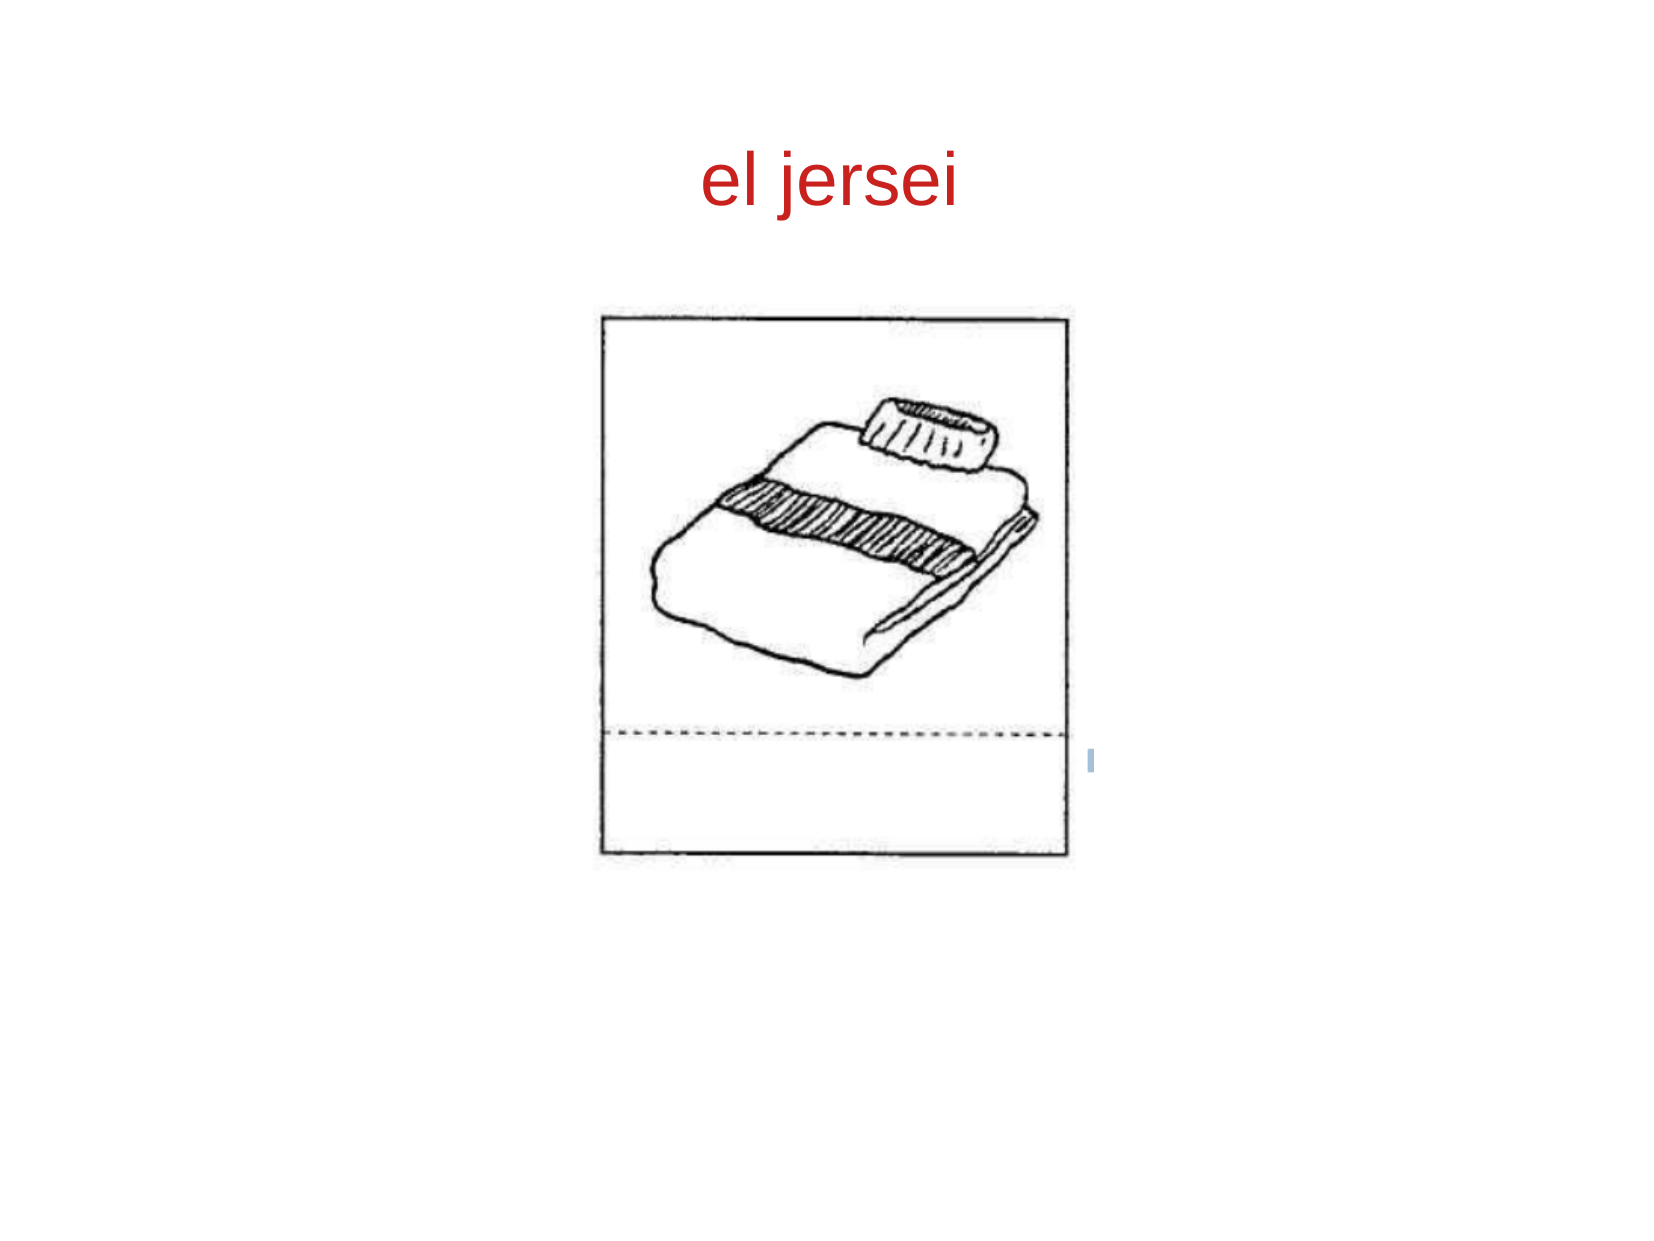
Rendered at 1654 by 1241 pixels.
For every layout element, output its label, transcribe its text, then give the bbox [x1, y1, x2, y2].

text_box el jersei [289, 94, 1371, 257]
picture [581, 291, 1094, 873]
